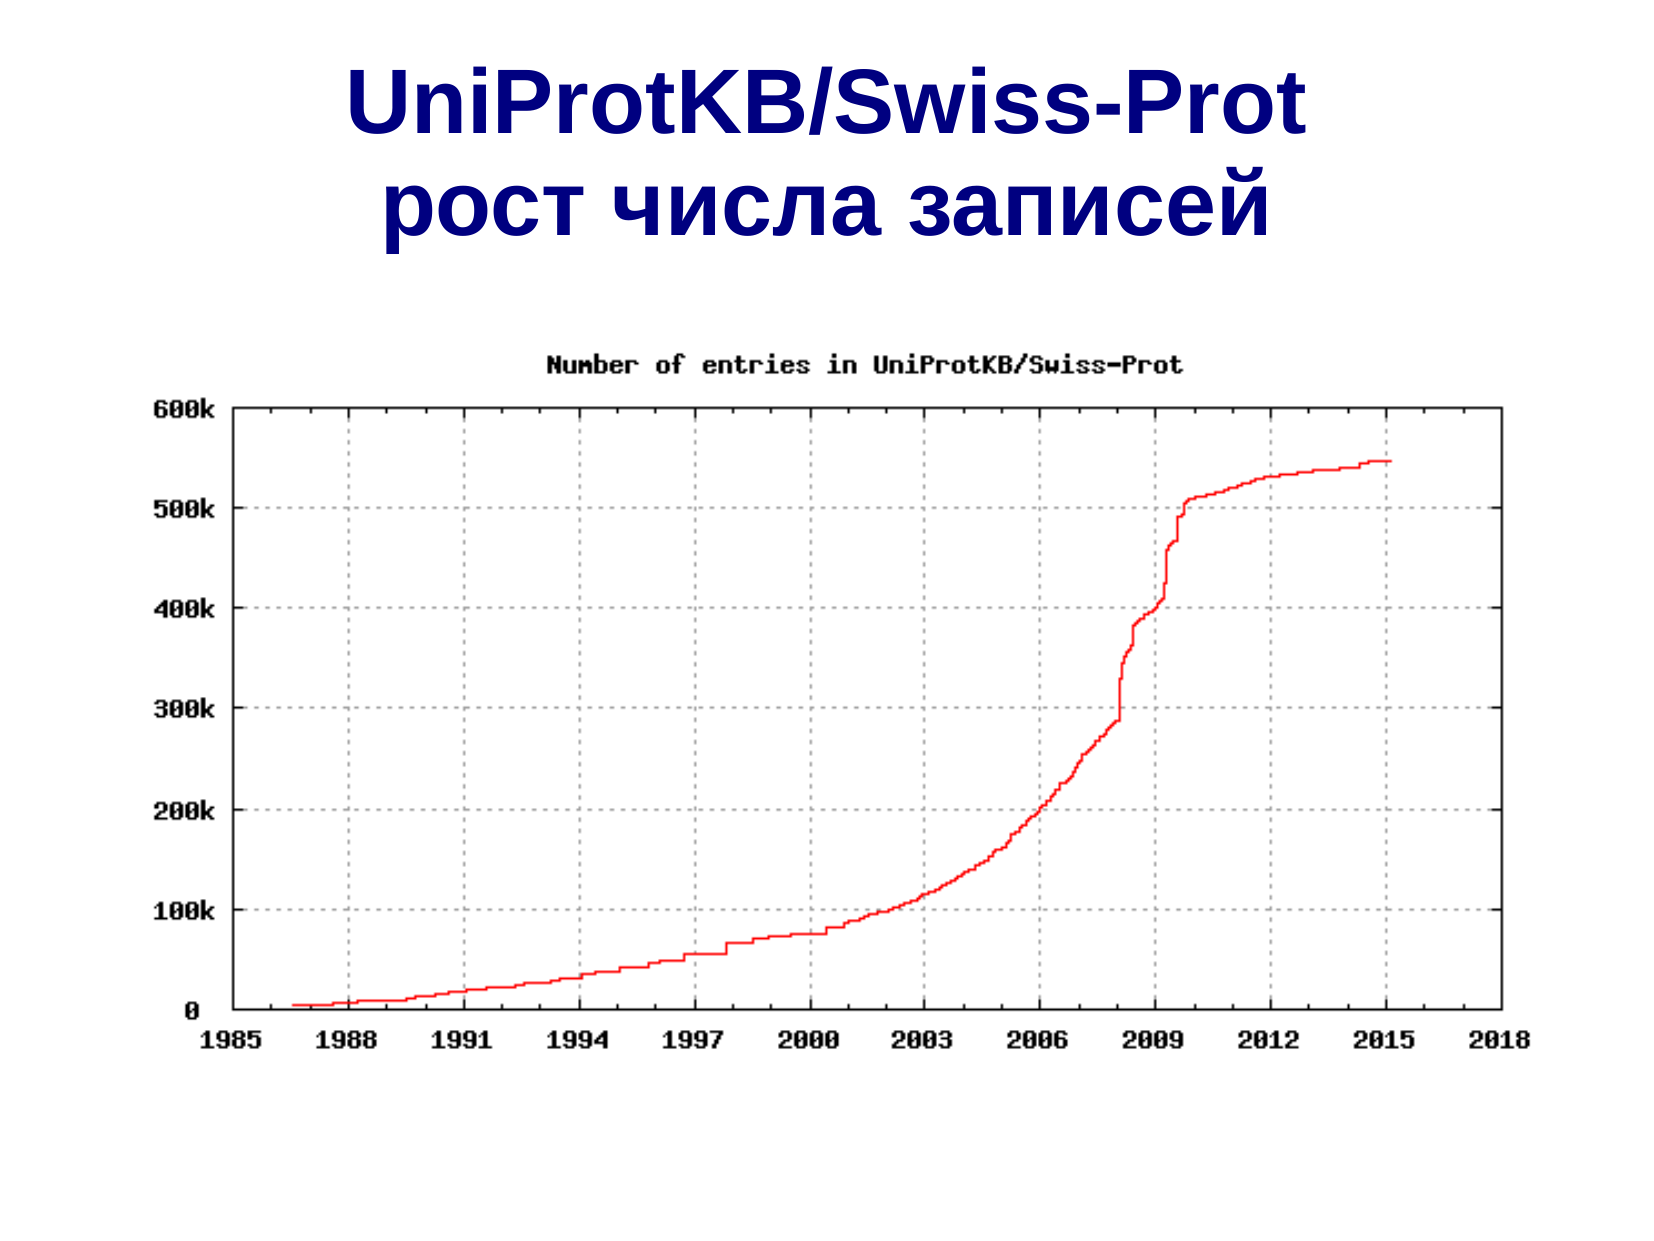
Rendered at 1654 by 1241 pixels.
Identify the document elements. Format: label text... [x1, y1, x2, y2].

title UniProtKB/Swiss-Prot рост числа записей [82, 49, 1571, 257]
picture [126, 323, 1548, 1069]
